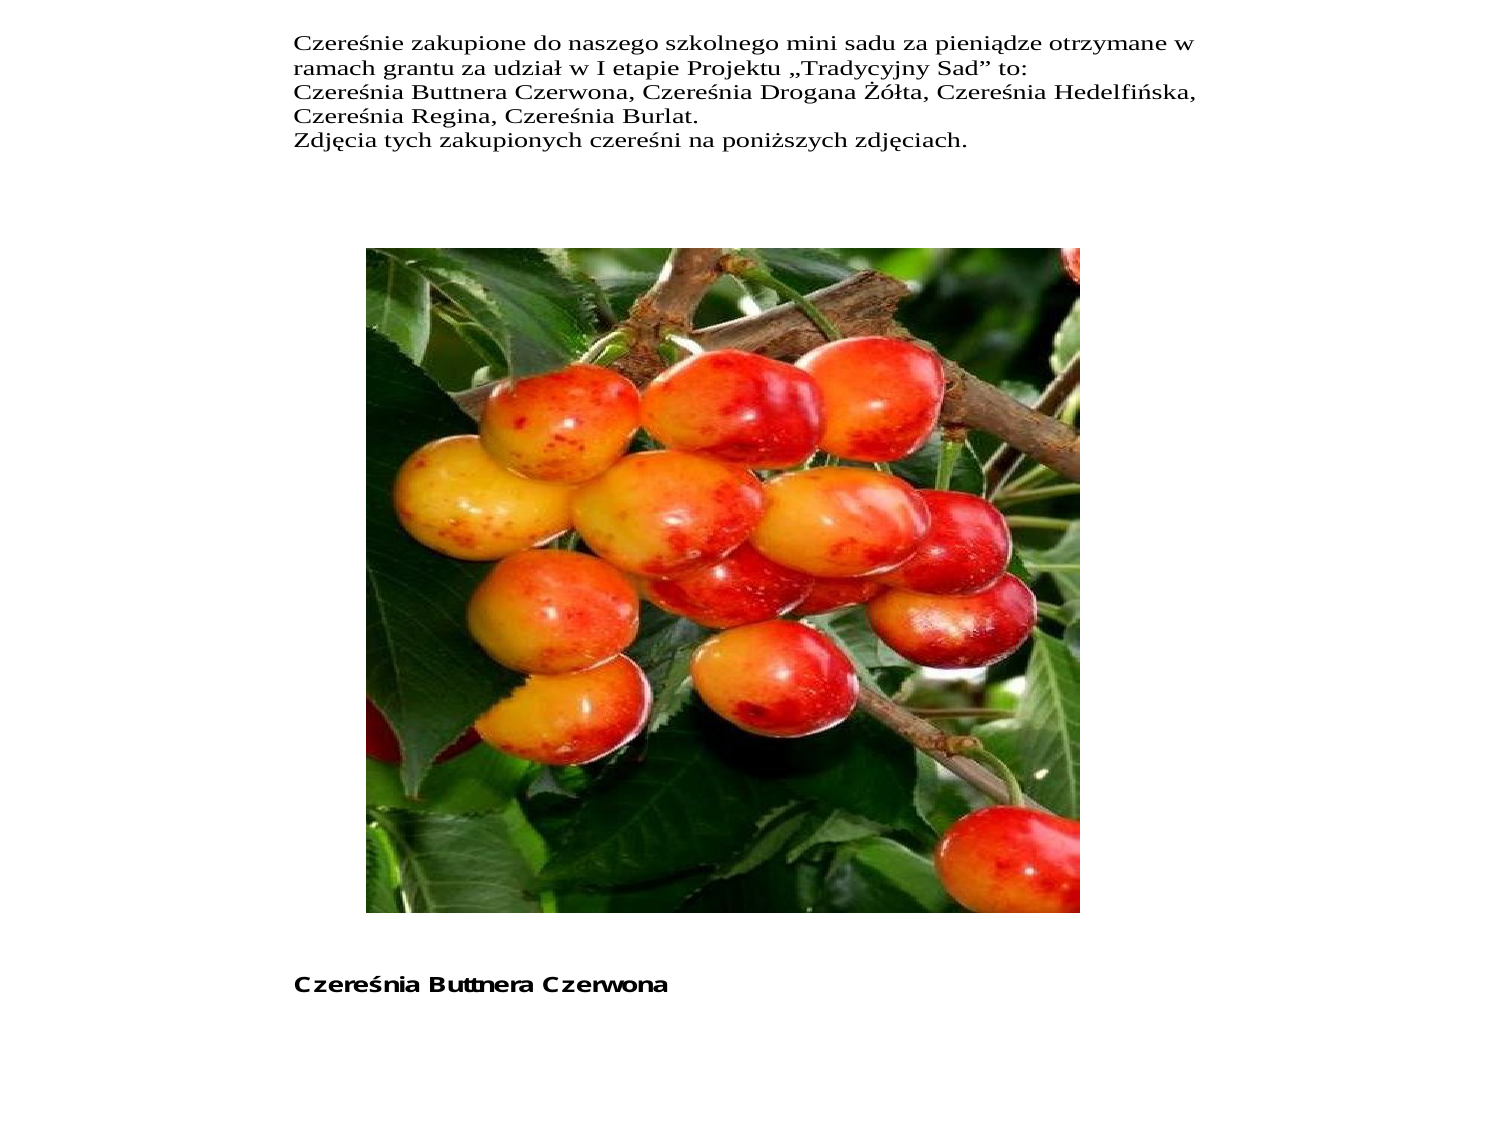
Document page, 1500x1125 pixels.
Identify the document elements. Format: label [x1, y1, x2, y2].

chart [293, 31, 1203, 1044]
